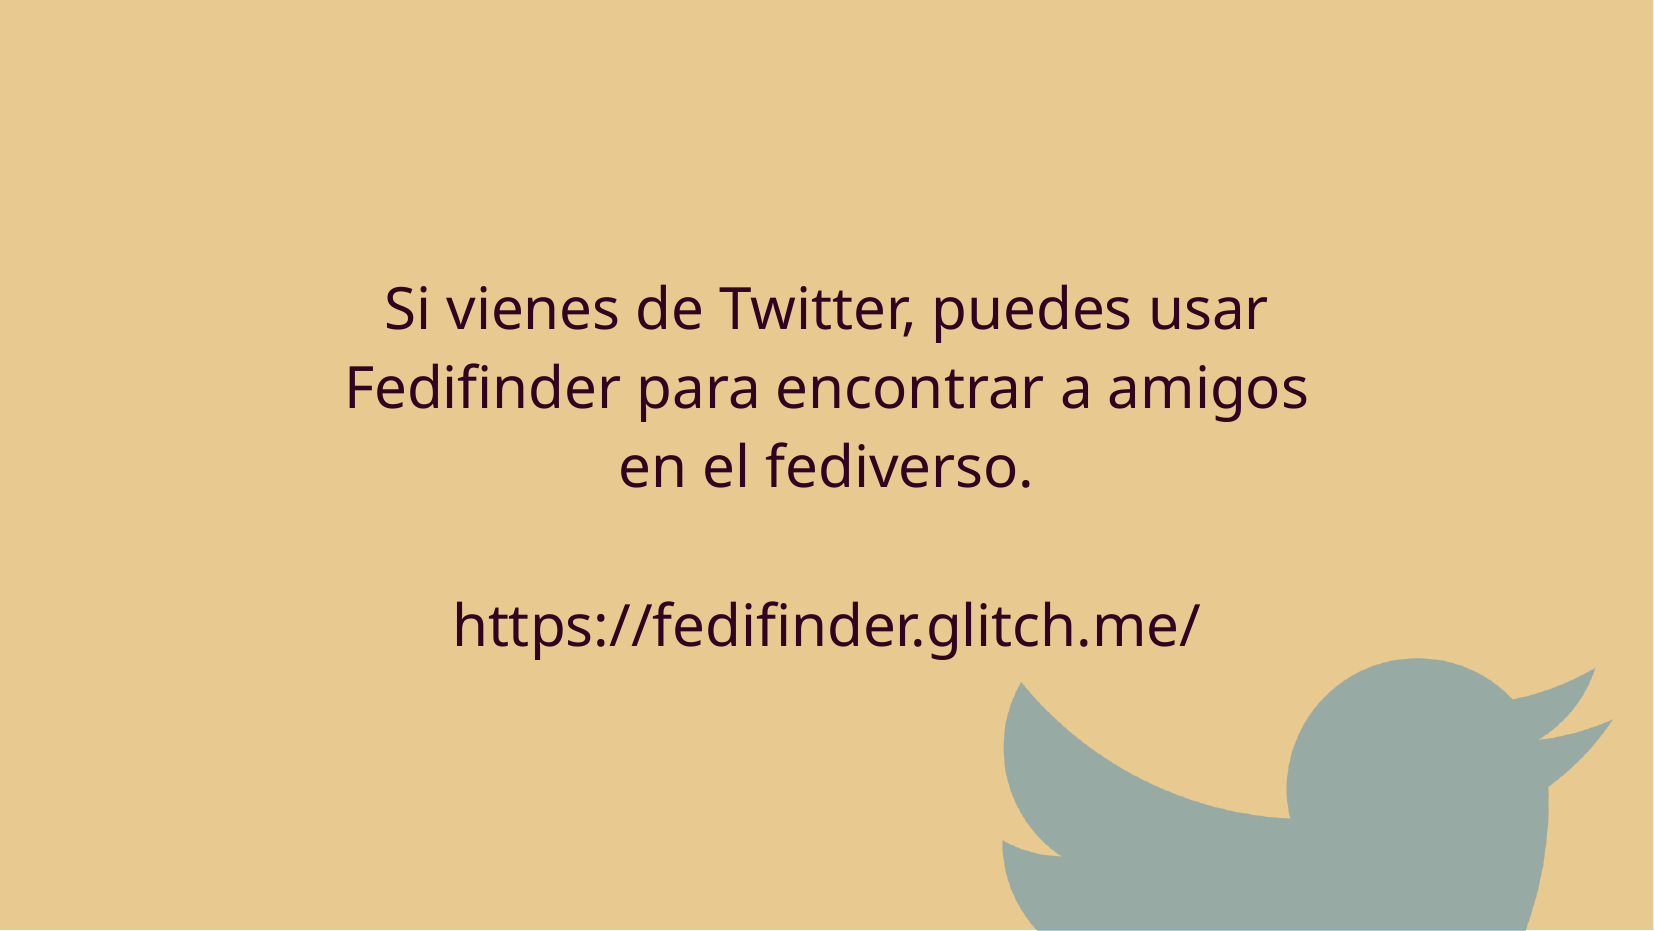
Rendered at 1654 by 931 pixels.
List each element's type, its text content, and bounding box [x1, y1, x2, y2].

text_box Si vienes de Twitter, puedes usar Fedifinder para encontrar a amigos en el fediverso. https://fedifinder.glitch.me/ [310, 282, 1344, 648]
picture [974, 654, 1615, 931]
